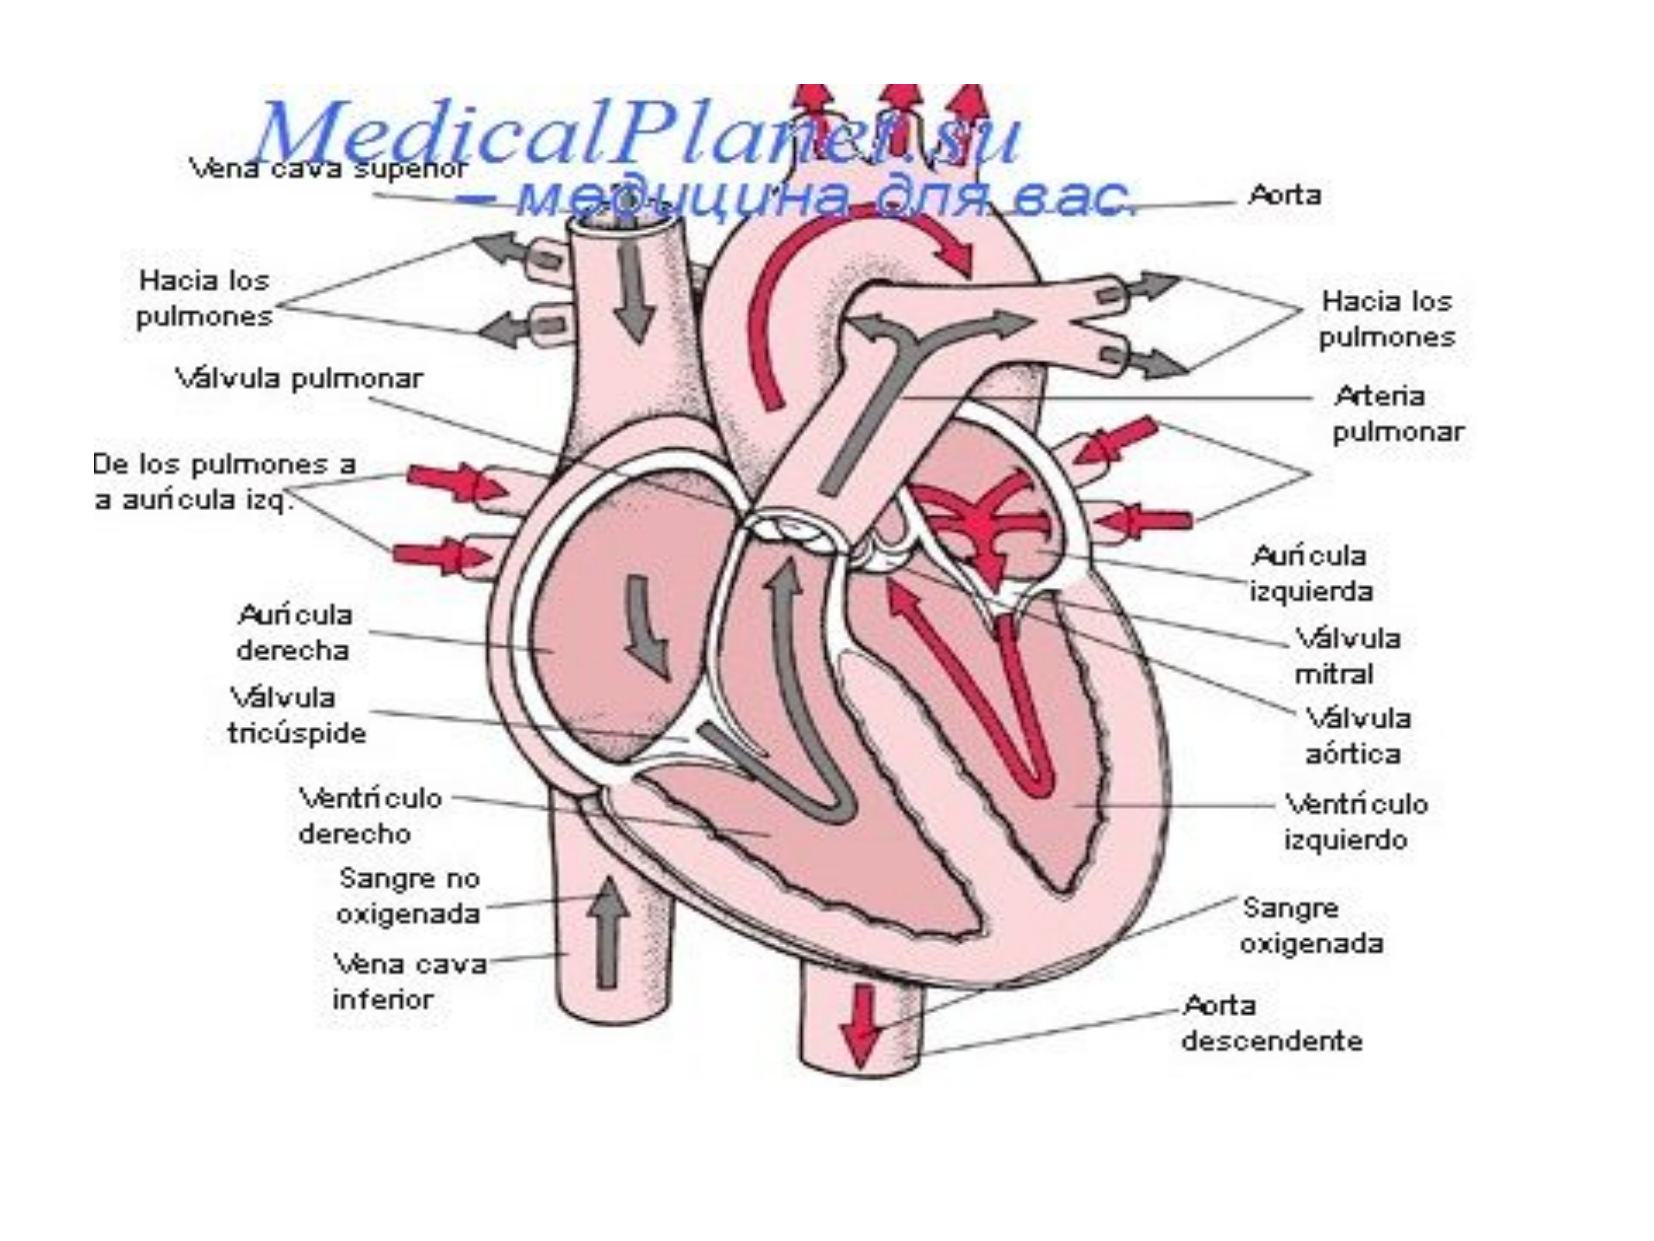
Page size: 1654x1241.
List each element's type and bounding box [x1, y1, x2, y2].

picture [94, 84, 1477, 1087]
